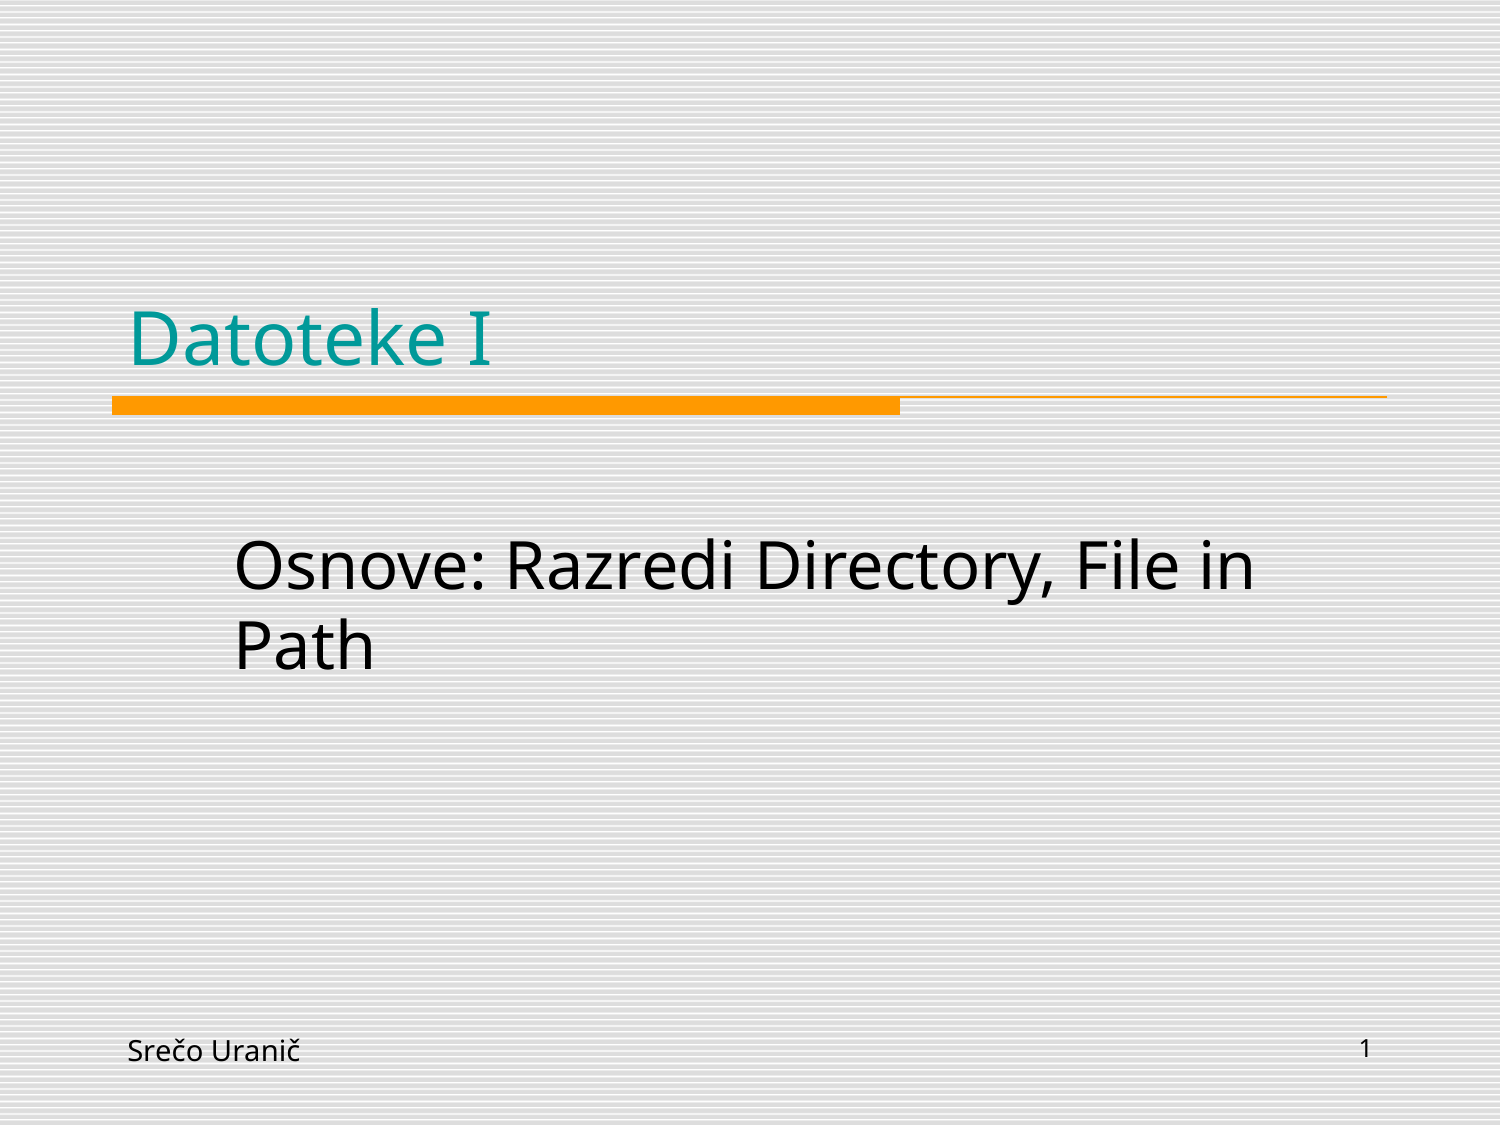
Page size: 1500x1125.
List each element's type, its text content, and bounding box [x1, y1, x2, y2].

text_box <number> [1074, 1025, 1388, 1101]
text_box Osnove: Razredi Directory, File in Path [218, 515, 1369, 778]
text_box Srečo Uranič [112, 1025, 426, 1083]
picture [0, 0, 1500, 1125]
title Datoteke I [112, 162, 1388, 388]
